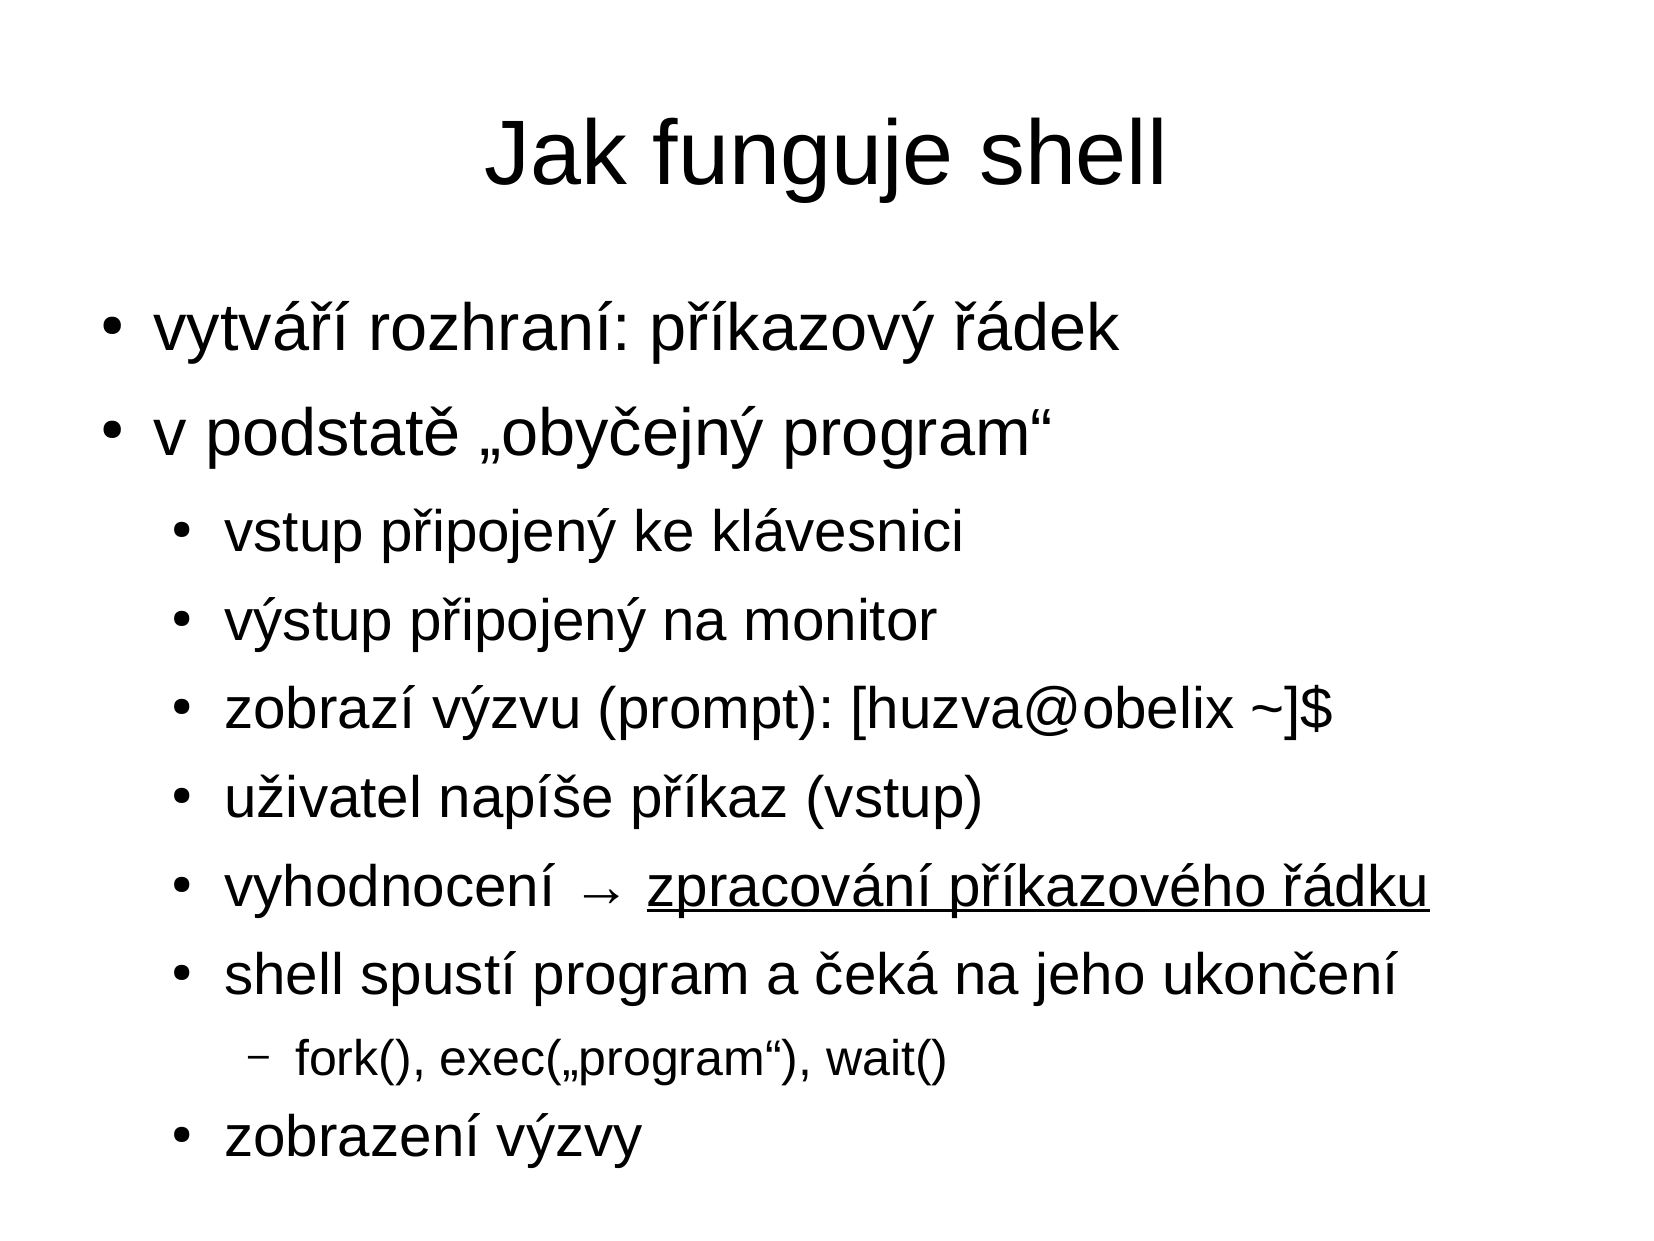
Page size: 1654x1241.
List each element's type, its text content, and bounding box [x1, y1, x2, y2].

title Jak funguje shell [82, 56, 1571, 250]
list vytváří rozhraní: příkazový řádek v podstatě „obyčejný program“ vstup připojený ke klávesnici výstup připojený na monitor zobrazí výzvu (prompt): [huzva@obelix ~]$ uživatel napíše příkaz (vstup) vyhodnocení → zpracování příkazového řádku shell spustí program a čeká na jeho ukončení fork(), exec(„program“), wait() zobrazení výzvy [82, 290, 1571, 1170]
